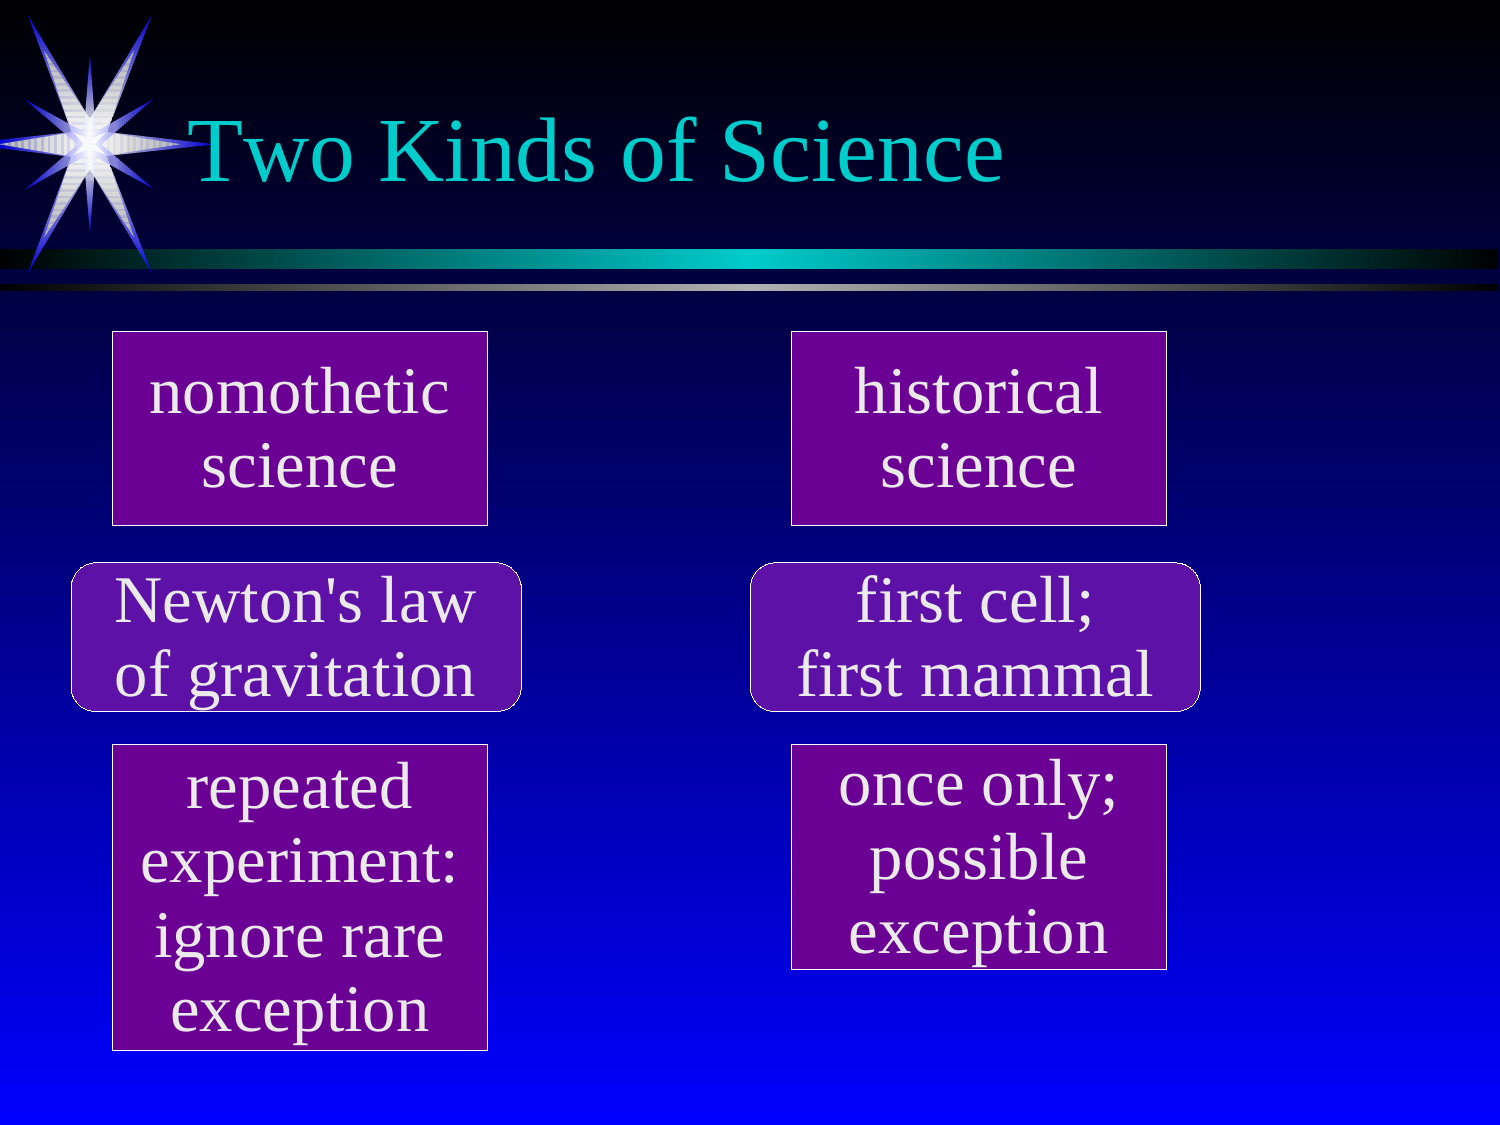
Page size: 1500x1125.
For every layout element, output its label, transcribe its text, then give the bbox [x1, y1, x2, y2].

text_box once only; possible exception [791, 744, 1167, 970]
text_box repeated experiment: ignore rare exception [112, 744, 488, 1051]
title Two Kinds of Science [187, 56, 1463, 244]
text_box nomothetic science [112, 331, 488, 526]
text_box Newton's law of gravitation [71, 562, 522, 712]
text_box historical science [791, 331, 1167, 526]
text_box first cell; first mammal [750, 562, 1201, 712]
